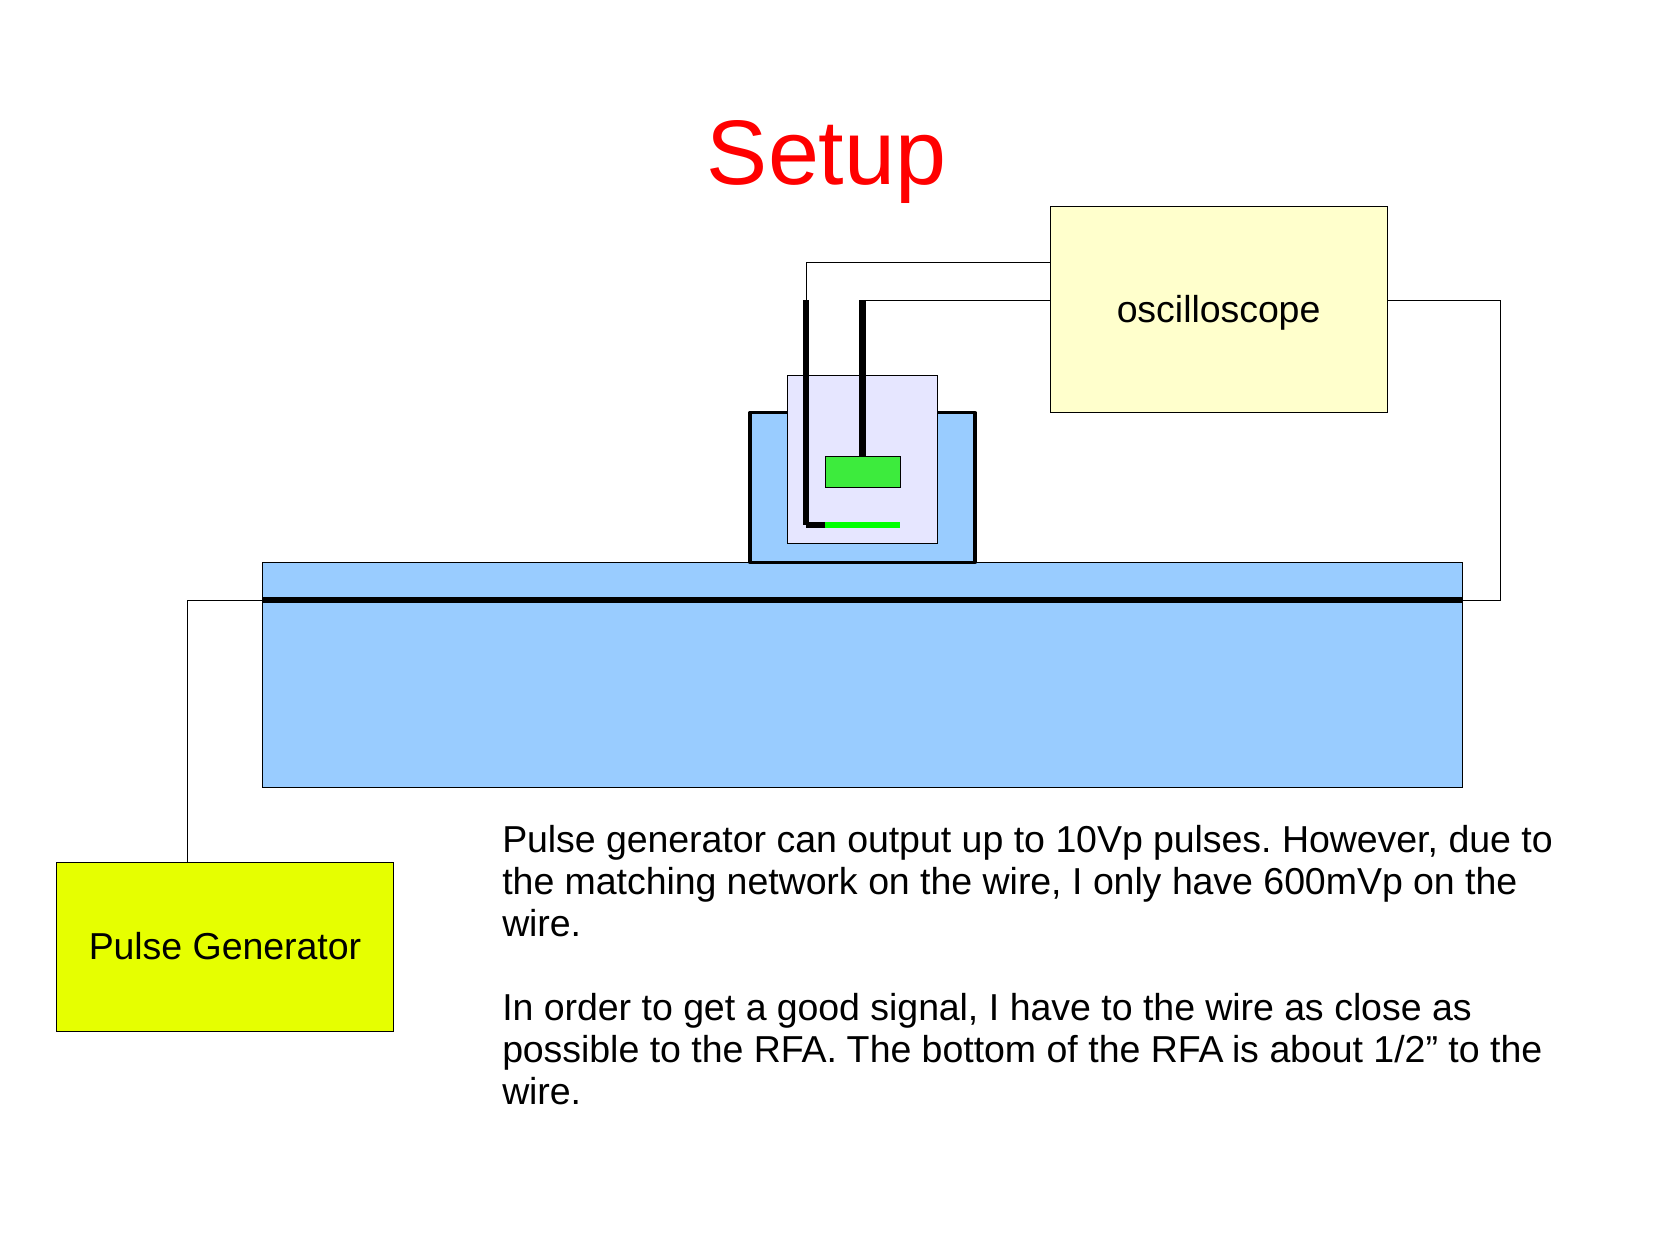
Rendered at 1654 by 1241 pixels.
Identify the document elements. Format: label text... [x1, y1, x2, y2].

text_box [262, 375, 1463, 597]
text_box Pulse generator can output up to 10Vp pulses. However, due to the matching network on the wire, I only have 600mVp on the wire. In order to get a good signal, I have to the wire as close as possible to the RFA. The bottom of the RFA is about 1/2” to the wire. [487, 810, 1613, 1163]
title Setup [82, 49, 1571, 257]
text_box [262, 601, 1463, 788]
text_box Pulse Generator [56, 862, 394, 1032]
text_box oscilloscope [1050, 206, 1388, 413]
